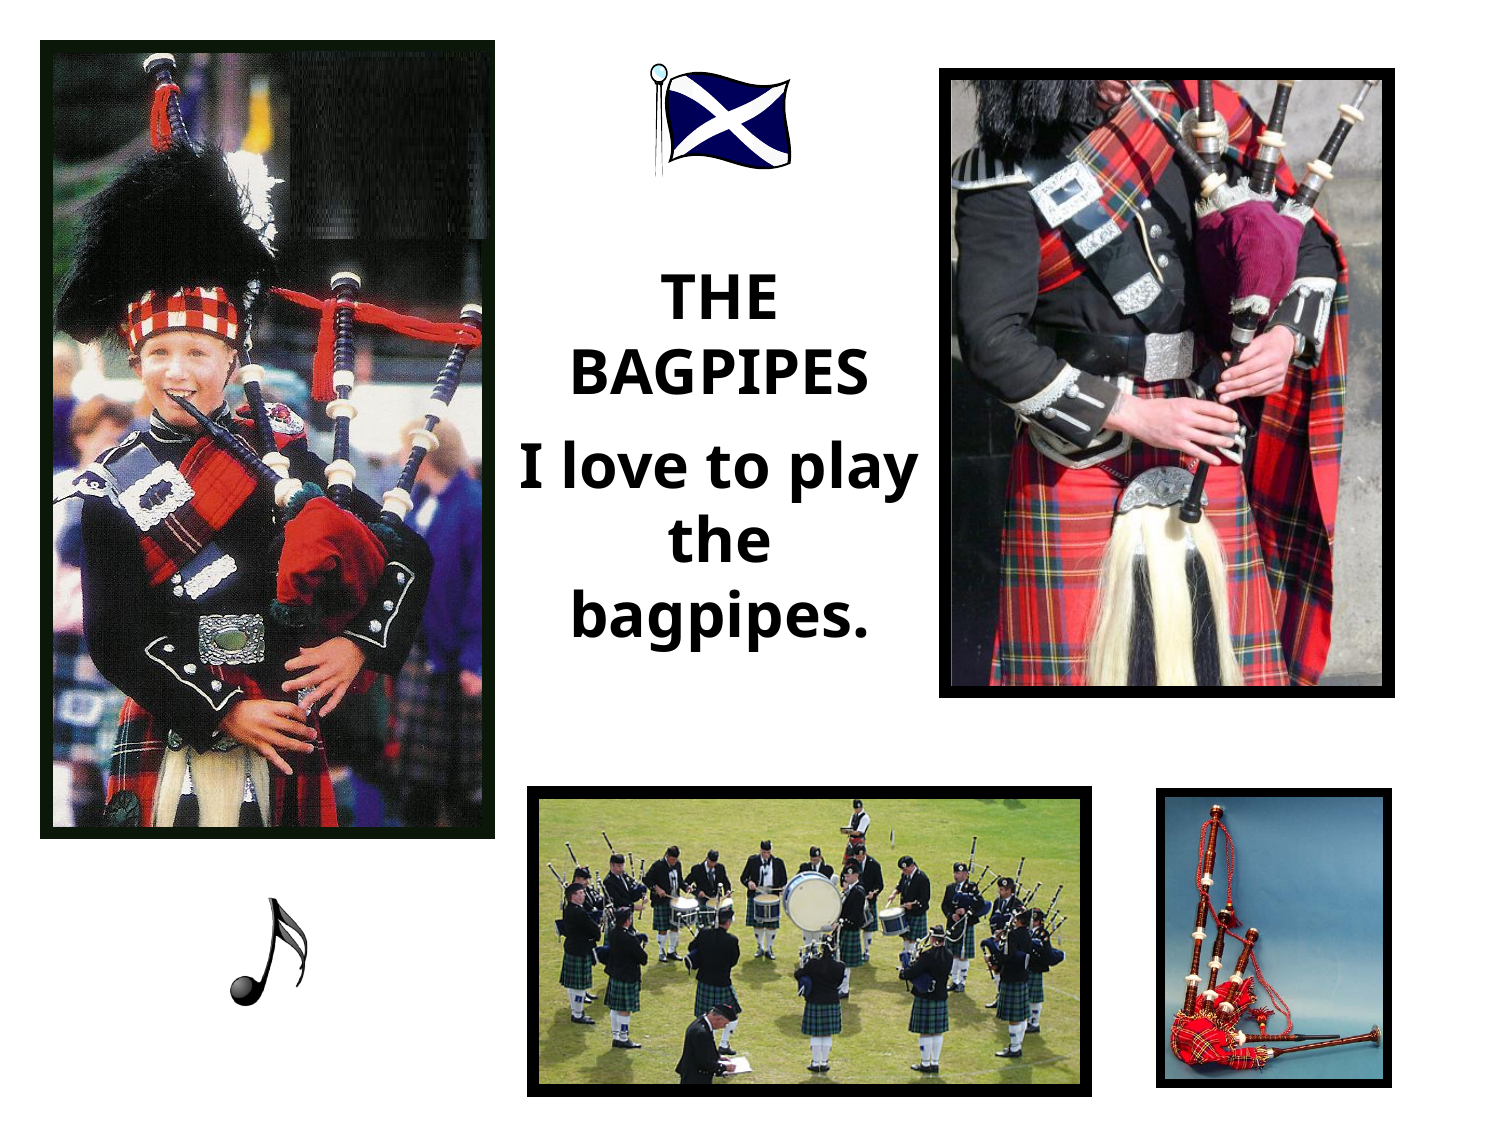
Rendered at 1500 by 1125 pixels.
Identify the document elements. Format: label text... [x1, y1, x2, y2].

text_box THE BAGPIPES I love to play the bagpipes. [504, 249, 936, 658]
picture [52, 51, 491, 827]
picture [1165, 796, 1383, 1079]
picture [951, 80, 1383, 686]
picture [225, 890, 312, 1013]
picture [539, 798, 1080, 1085]
picture [650, 63, 792, 178]
